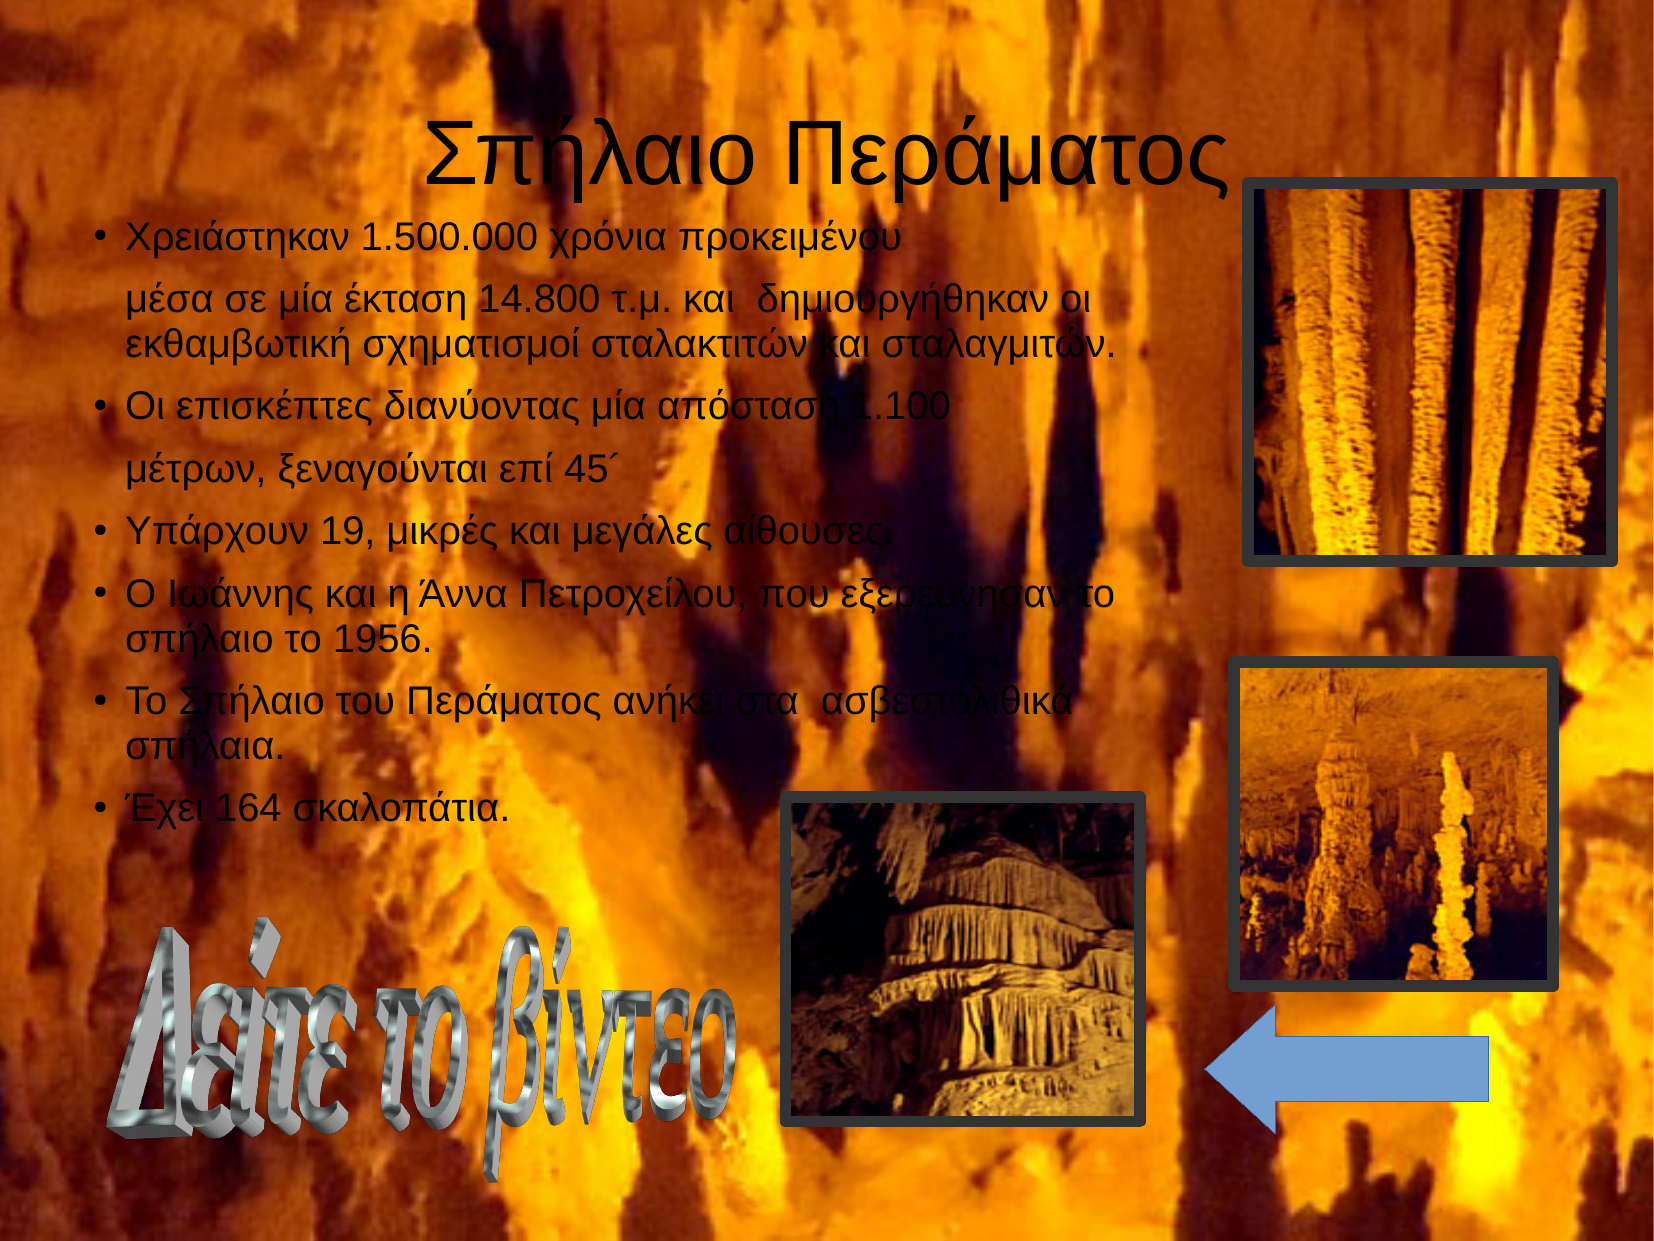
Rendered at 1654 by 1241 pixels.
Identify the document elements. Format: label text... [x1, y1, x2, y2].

text_box [1204, 1003, 1489, 1134]
title Σπήλαιο Περάματος [82, 49, 1571, 257]
picture [0, 0, 1654, 1241]
list Χρειάστηκαν 1.500.000 χρόνια προκειμένου μέσα σε μία έκταση 14.800 τ.μ. και δημιουργήθηκαν οι εκθαμβωτική σχηματισμοί σταλακτιτών και σταλαγμιτών. Οι επισκέπτες διανύοντας μία απόσταση 1.100 μέτρων, ξεναγούνται επί 45´ Υπάρχουν 19, μικρές και μεγάλες αίθουσες. Ο Ιωάννης και η Άννα Πετροχείλου, που εξερεύνησαν το σπήλαιο το 1956. Το Σπήλαιο του Περάματος ανήκει στα ασβεστολιθικά σπήλαια. Έχει 164 σκαλοπάτια. [82, 213, 1134, 934]
